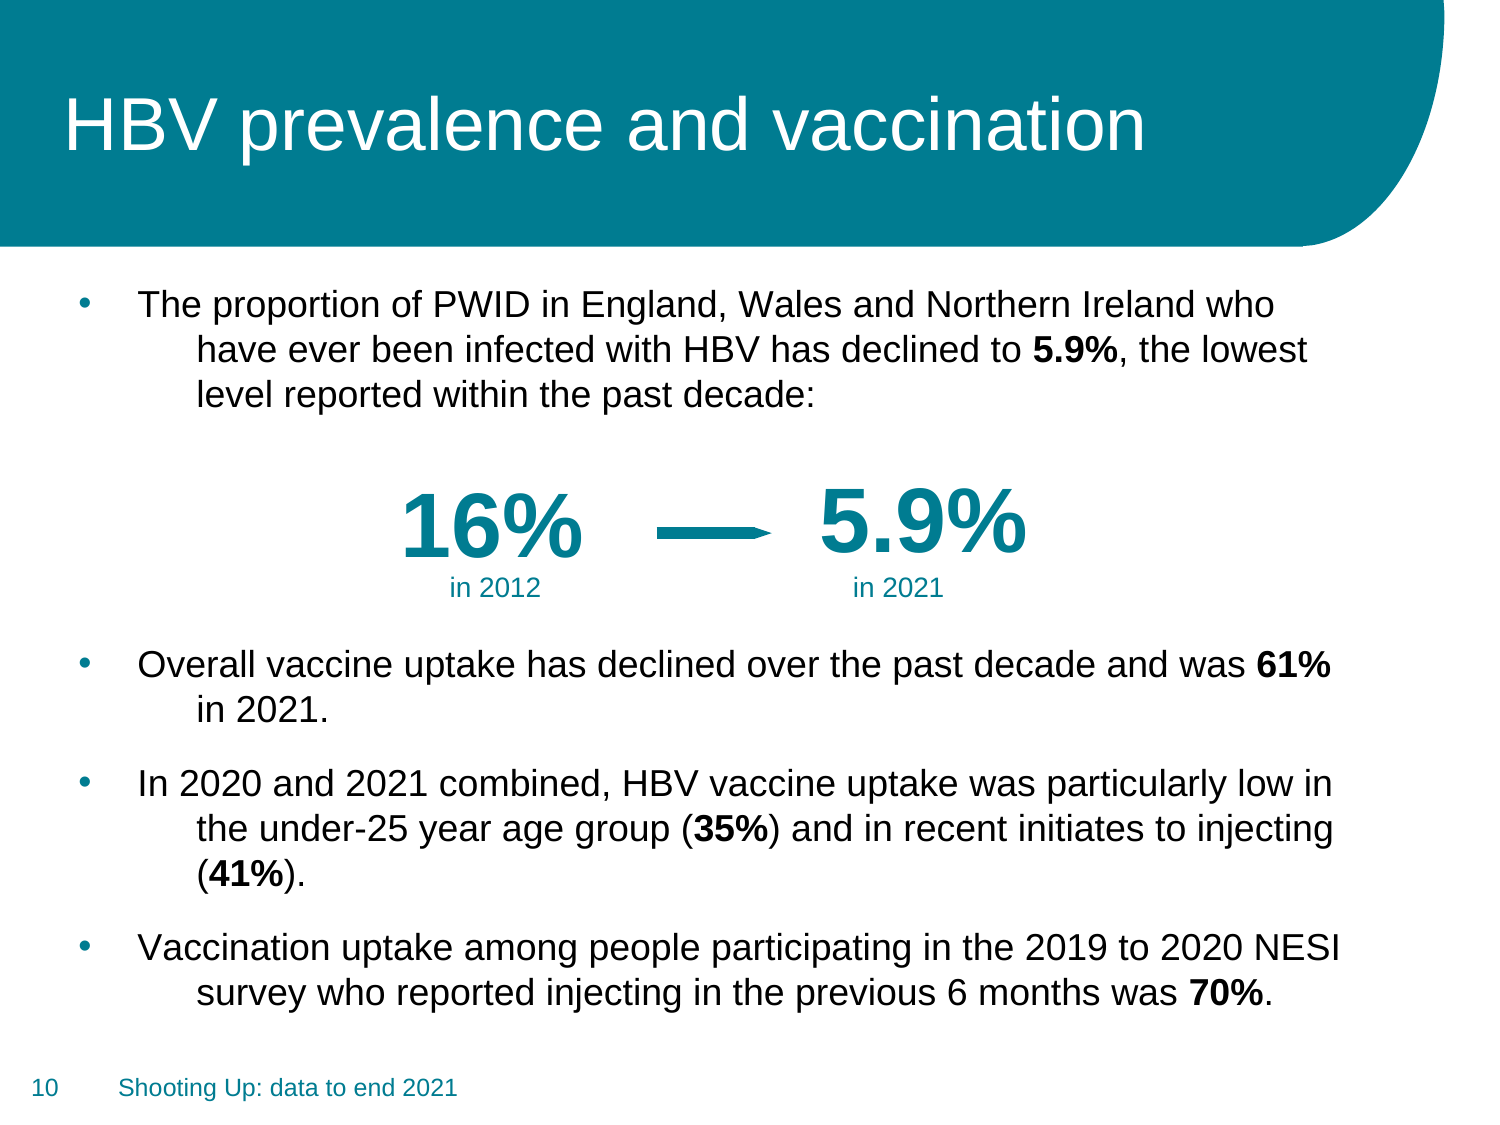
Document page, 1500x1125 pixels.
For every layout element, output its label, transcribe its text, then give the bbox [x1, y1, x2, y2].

text_box 16% [389, 461, 595, 582]
text_box Shooting Up: data to end 2021 [103, 1056, 1335, 1116]
text_box in 2012 [429, 563, 562, 610]
text_box Overall vaccine uptake has declined over the past decade and was 61% in 2021. In 2020 and 2021 combined, HBV vaccine uptake was particularly low in the under-25 year age group (35%) and in recent initiates to injecting (41%). Vaccination uptake among people participating in the 2019 to 2020 NESI survey who reported injecting in the previous 6 months was 70%. [67, 634, 1375, 1019]
text_box [16, 1056, 90, 1117]
title HBV prevalence and vaccination [52, 69, 1351, 172]
text_box The proportion of PWID in England, Wales and Northern Ireland who have ever been infected with HBV has declined to 5.9%, the lowest level reported within the past decade: [67, 274, 1375, 421]
text_box 5.9% [808, 456, 1040, 577]
text_box in 2021 [832, 563, 965, 610]
